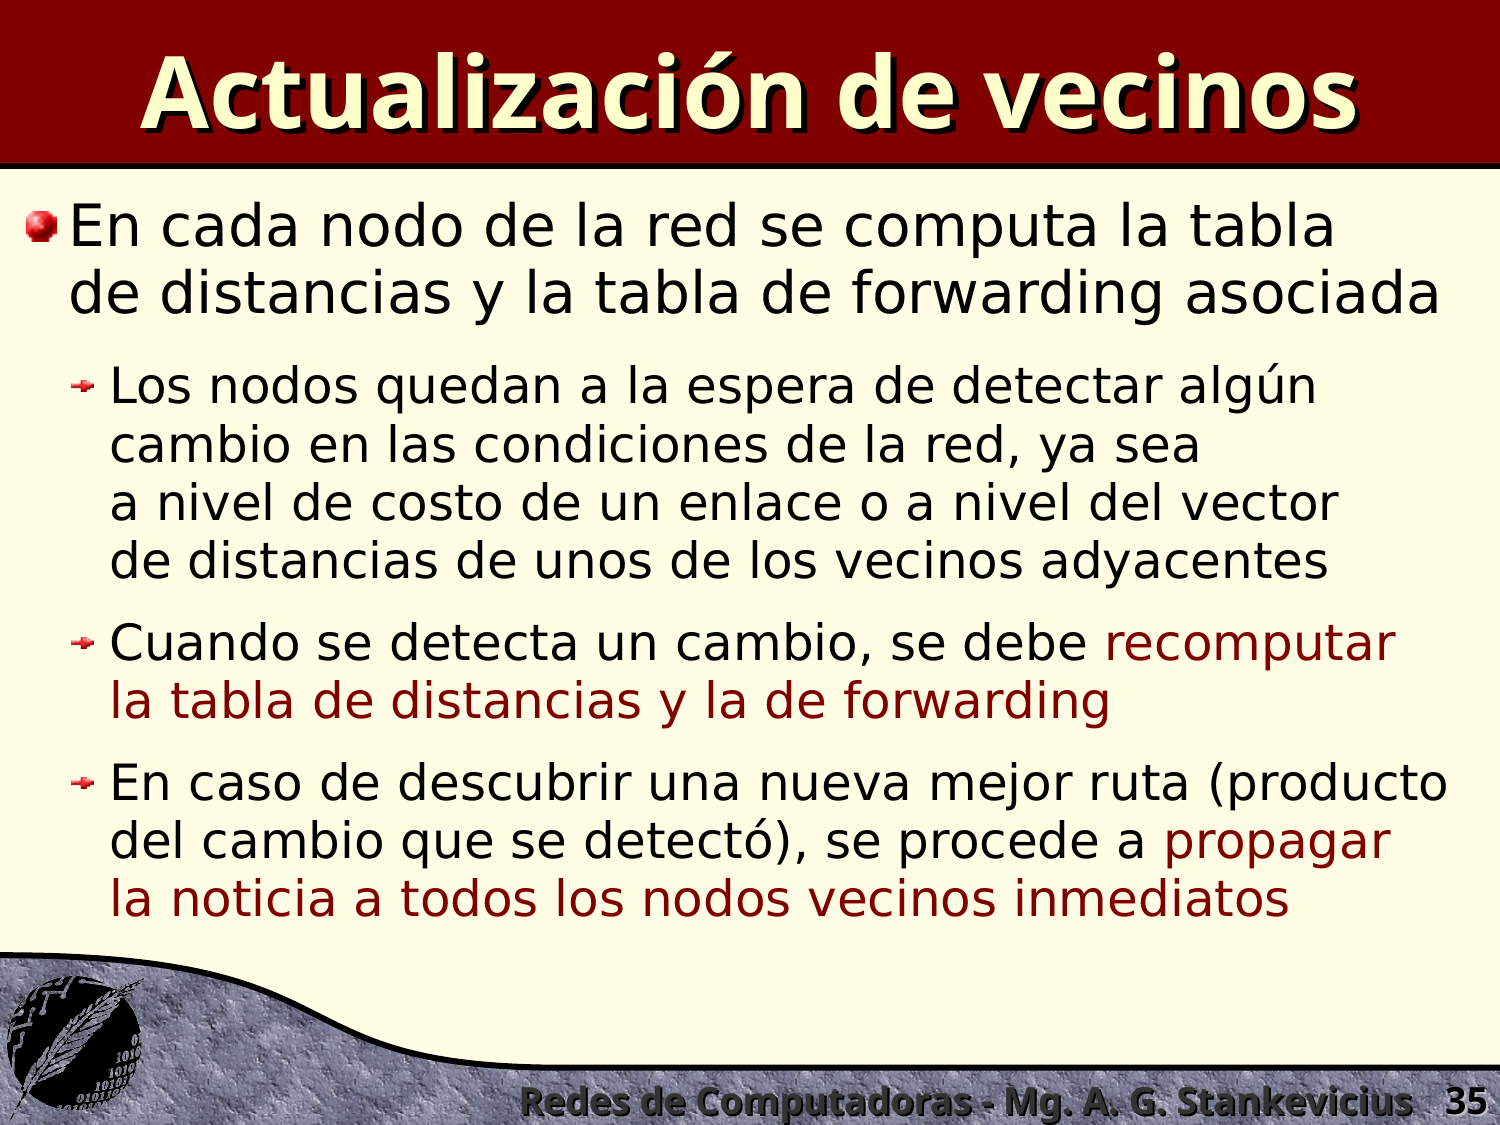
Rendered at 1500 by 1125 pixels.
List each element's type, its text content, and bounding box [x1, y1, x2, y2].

picture [790, 1100, 795, 1110]
title Actualización de vecinos [15, 5, 1485, 160]
list En cada nodo de la red se computa la tabla de distancias y la tabla de forwarding asociada Los nodos quedan a la espera de detectar algún cambio en las condiciones de la red, ya sea a nivel de costo de un enlace o a nivel del vector de distancias de unos de los vecinos adyacentes Cuando se detecta un cambio, se debe recomputar la tabla de distancias y la de forwarding En caso de descubrir una nueva mejor ruta (producto del cambio que se detectó), se procede a propagar la noticia a todos los nodos vecinos inmediatos [11, 192, 1486, 929]
picture [0, 959, 1500, 1125]
picture [1047, 1100, 1054, 1110]
